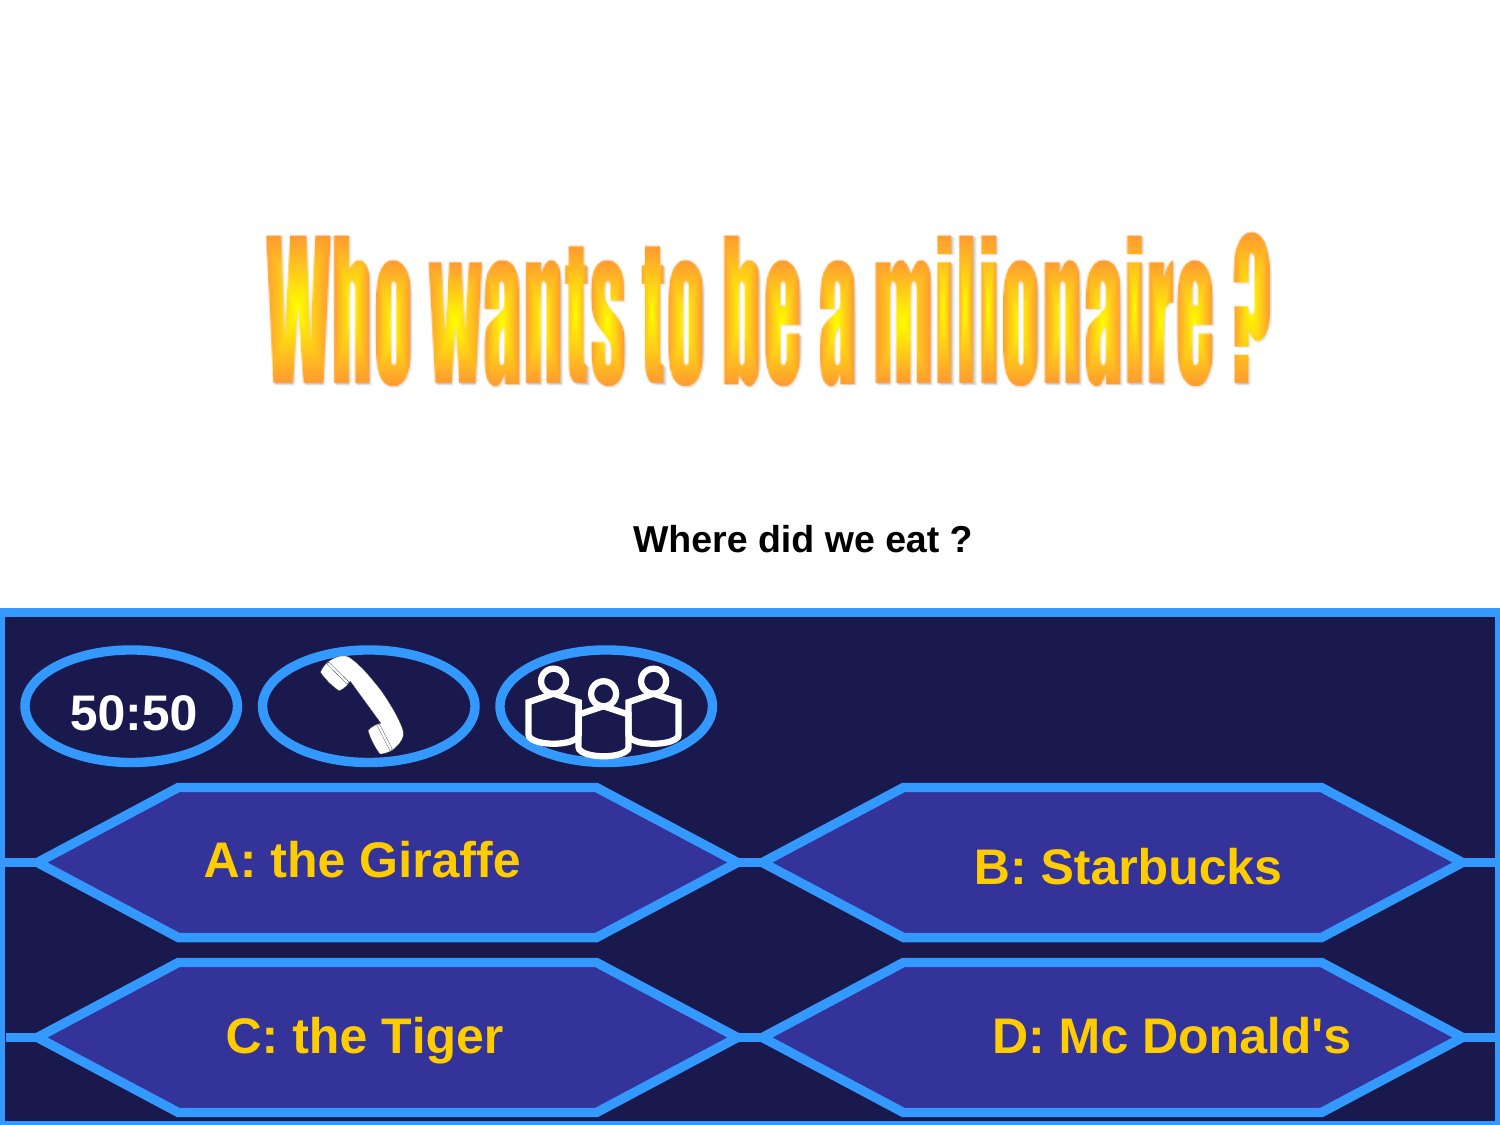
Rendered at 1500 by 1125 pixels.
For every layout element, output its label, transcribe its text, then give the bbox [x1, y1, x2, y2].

picture [319, 655, 405, 755]
text_box D: Mc Donald's [977, 996, 1489, 1072]
text_box C: the Tiger [210, 996, 744, 1072]
text_box A: the Giraffe [188, 820, 790, 896]
text_box [0, 612, 1500, 1125]
text_box 50:50 [55, 672, 231, 749]
picture [265, 231, 1272, 388]
text_box Where did we eat ? [82, 507, 1500, 569]
text_box B: Starbucks [890, 826, 1366, 902]
